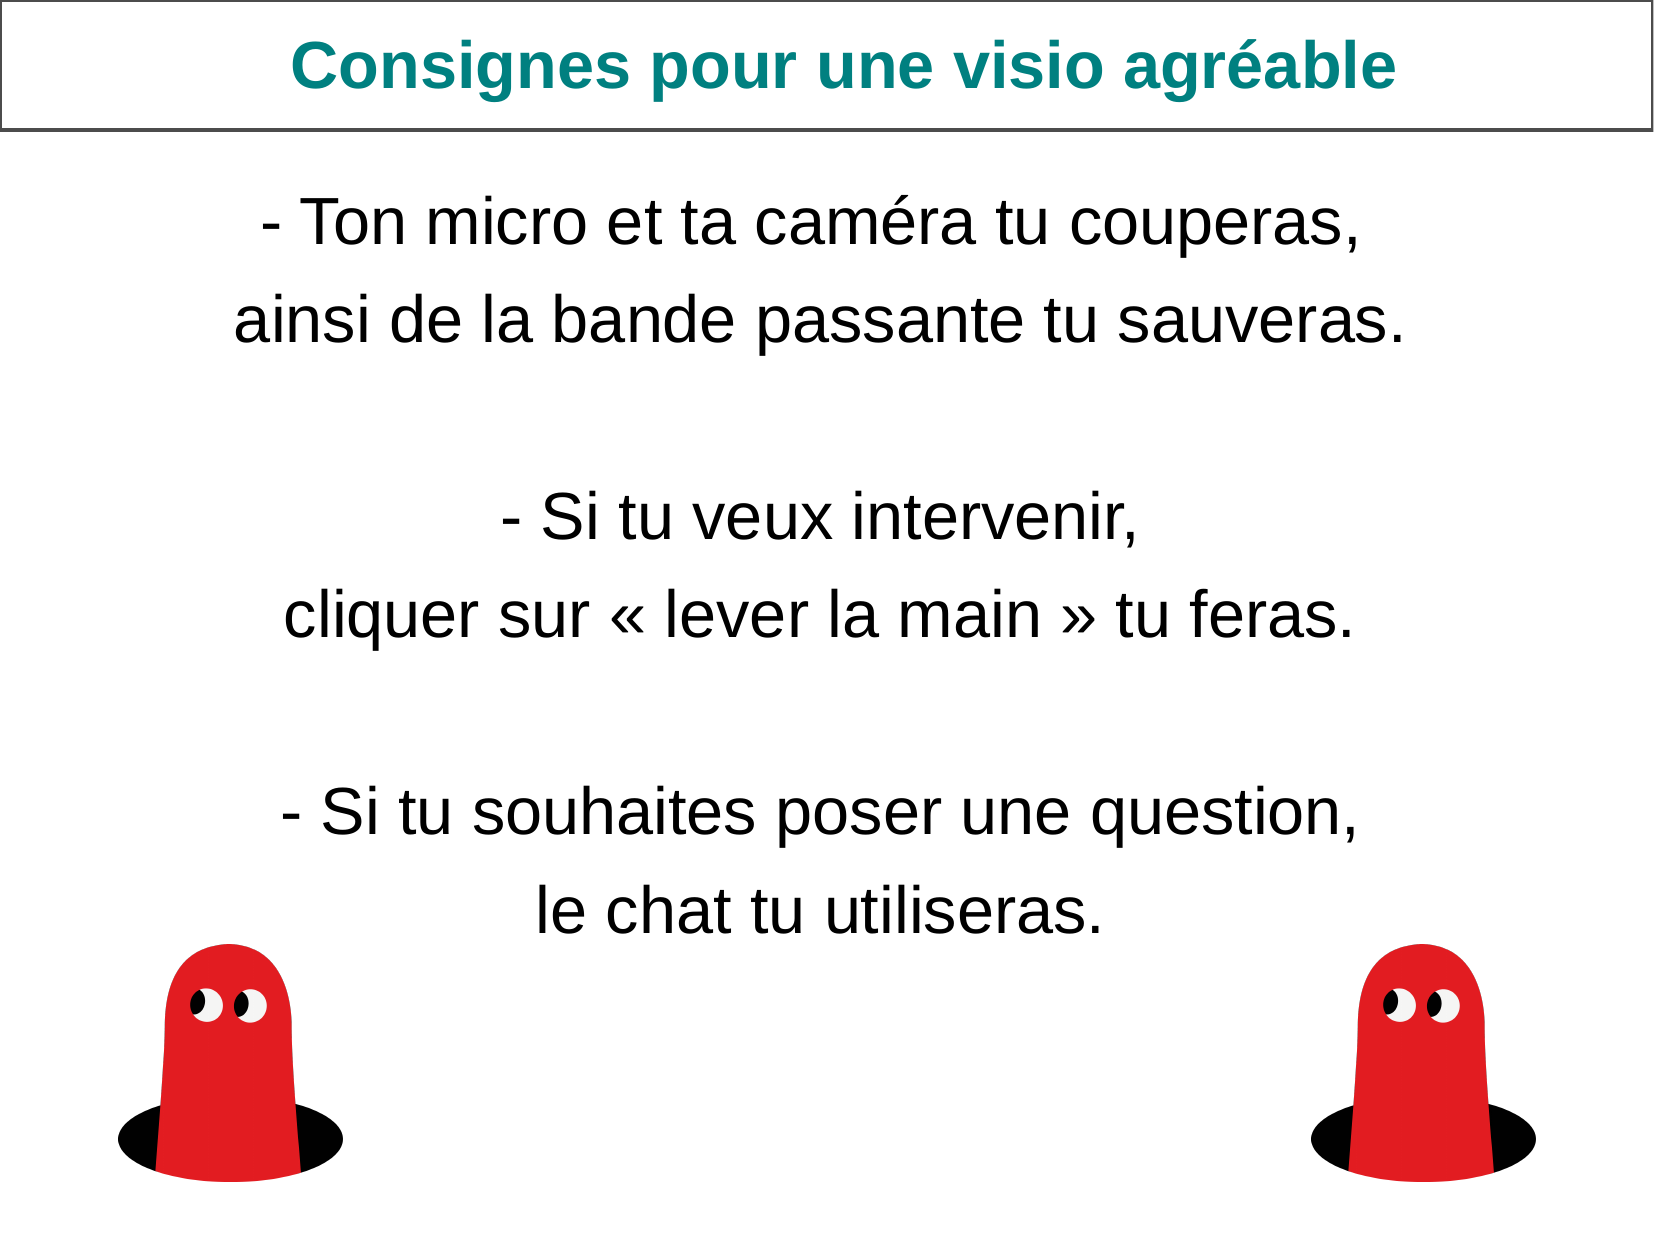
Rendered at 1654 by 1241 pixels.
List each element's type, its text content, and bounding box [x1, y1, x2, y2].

text_box Consignes pour une visio agréable [0, 0, 1654, 130]
picture [118, 944, 343, 1182]
list - Ton micro et ta caméra tu couperas, ainsi de la bande passante tu sauveras. - Si tu veux intervenir, cliquer sur « lever la main » tu feras. - Si tu souhaites poser une question, le chat tu utiliseras. [47, 183, 1595, 827]
picture [1311, 944, 1536, 1182]
